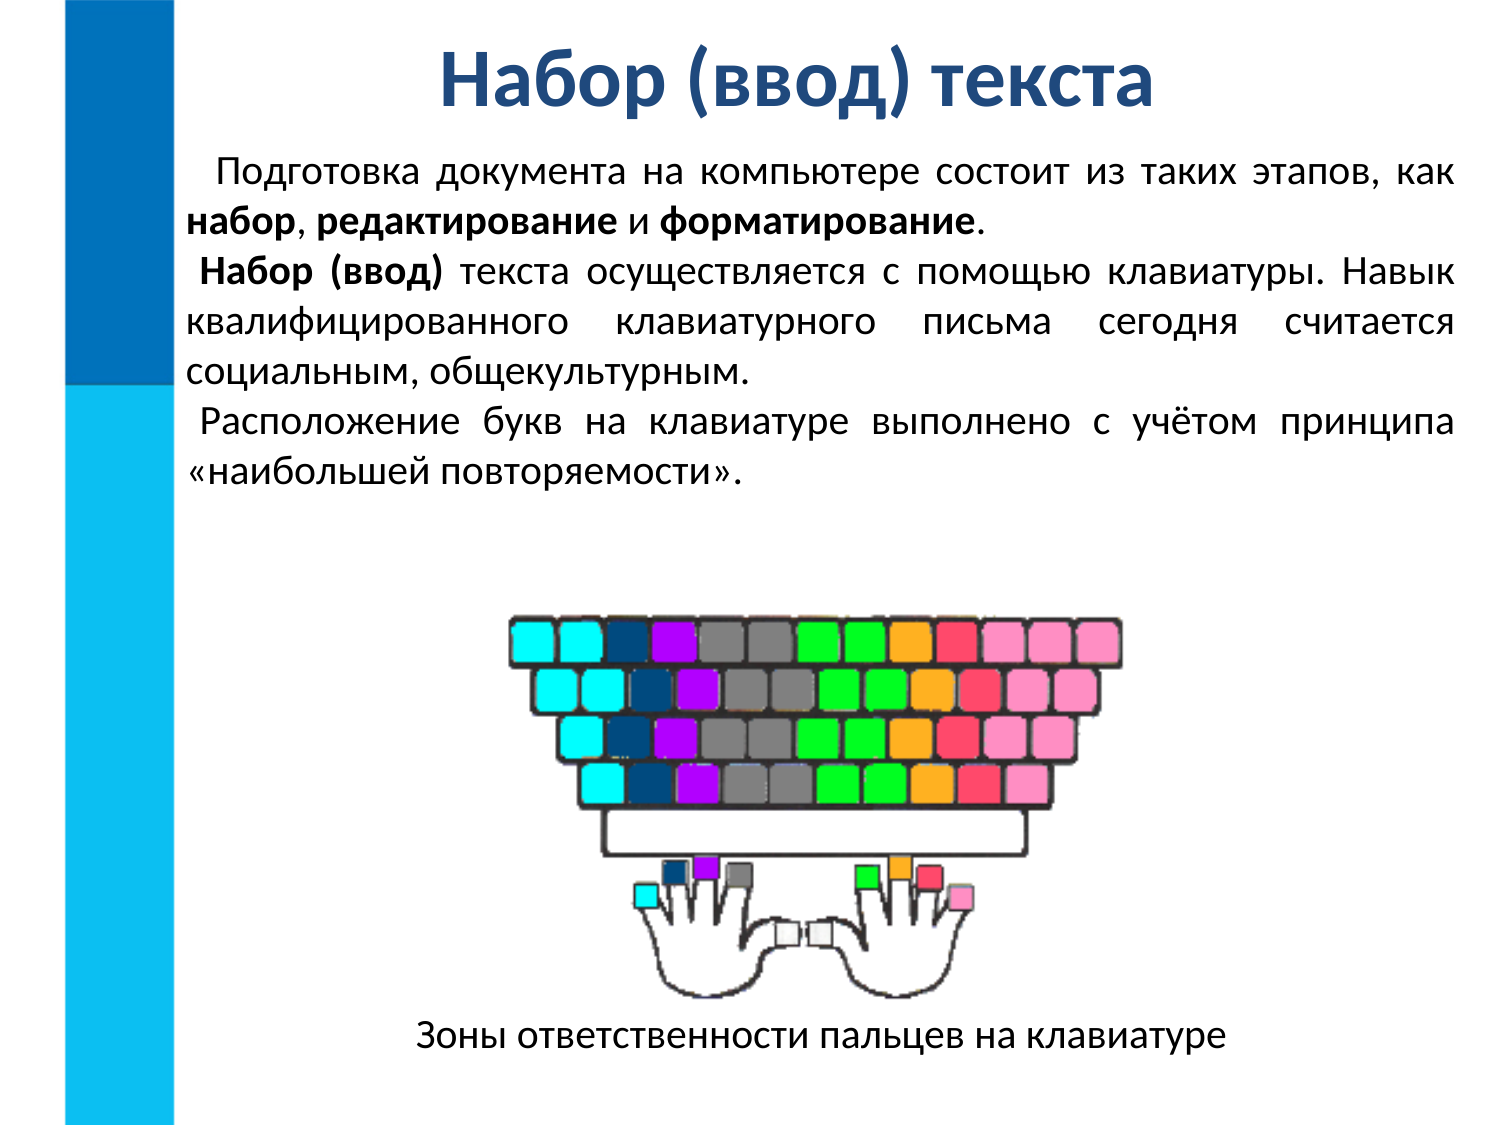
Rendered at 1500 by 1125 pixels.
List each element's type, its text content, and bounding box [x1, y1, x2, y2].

text_box Набор (ввод) текста [171, 30, 1425, 134]
picture [0, 0, 1500, 1125]
text_box Зоны ответственности пальцев на клавиатуре [194, 999, 1435, 1066]
text_box Подготовка документа на компьютере состоит из таких этапов, как набор, редактирование и форматирование. Набор (ввод) текста осуществляется с помощью клавиатуры. Навык квалифицированного клавиатурного письма сегодня считается социальным, общекультурным. Расположение букв на клавиатуре выполнено с учётом принципа «наибольшей повторяемости». [171, 134, 1471, 501]
